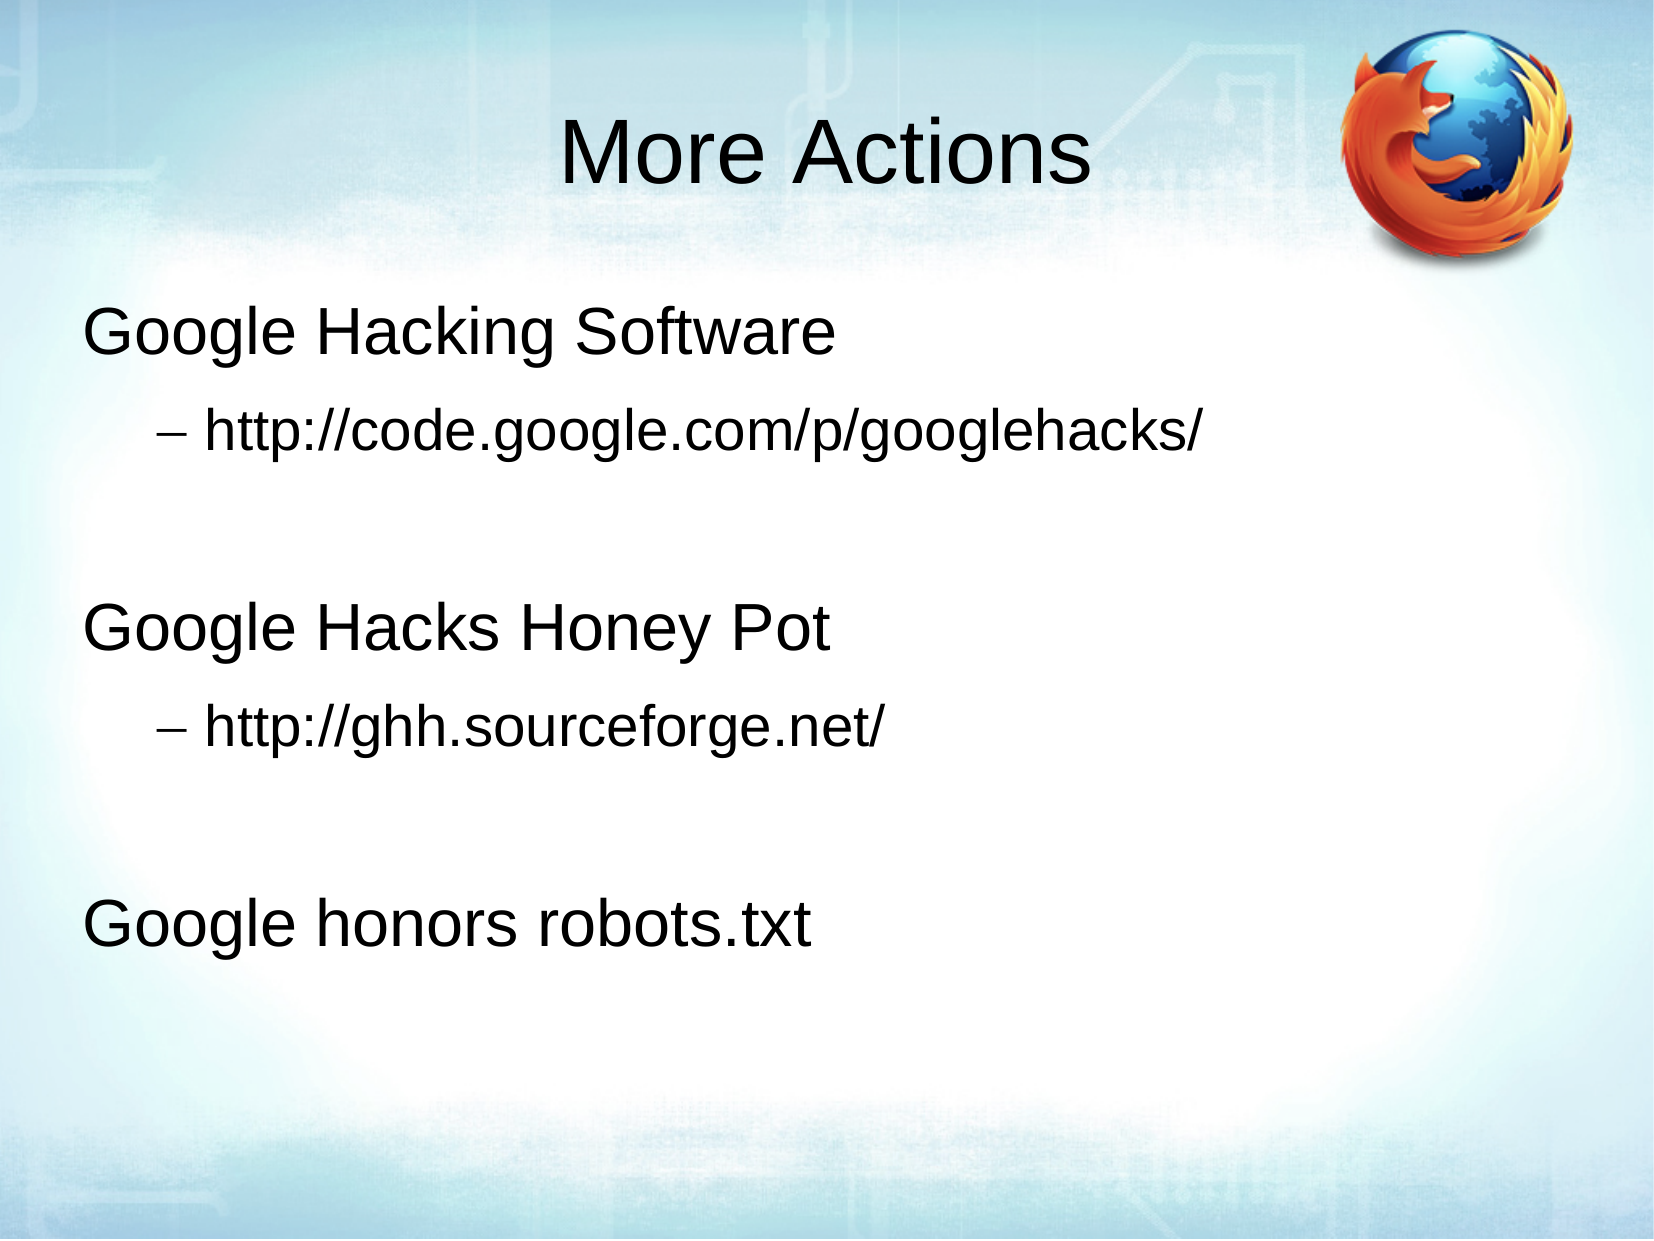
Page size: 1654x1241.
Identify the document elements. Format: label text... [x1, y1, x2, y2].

title More Actions [82, 49, 1571, 257]
list Google Hacking Software http://code.google.com/p/googlehacks/ Google Hacks Honey Pot http://ghh.sourceforge.net/ Google honors robots.txt [82, 290, 1571, 1099]
picture [0, 0, 1654, 1239]
